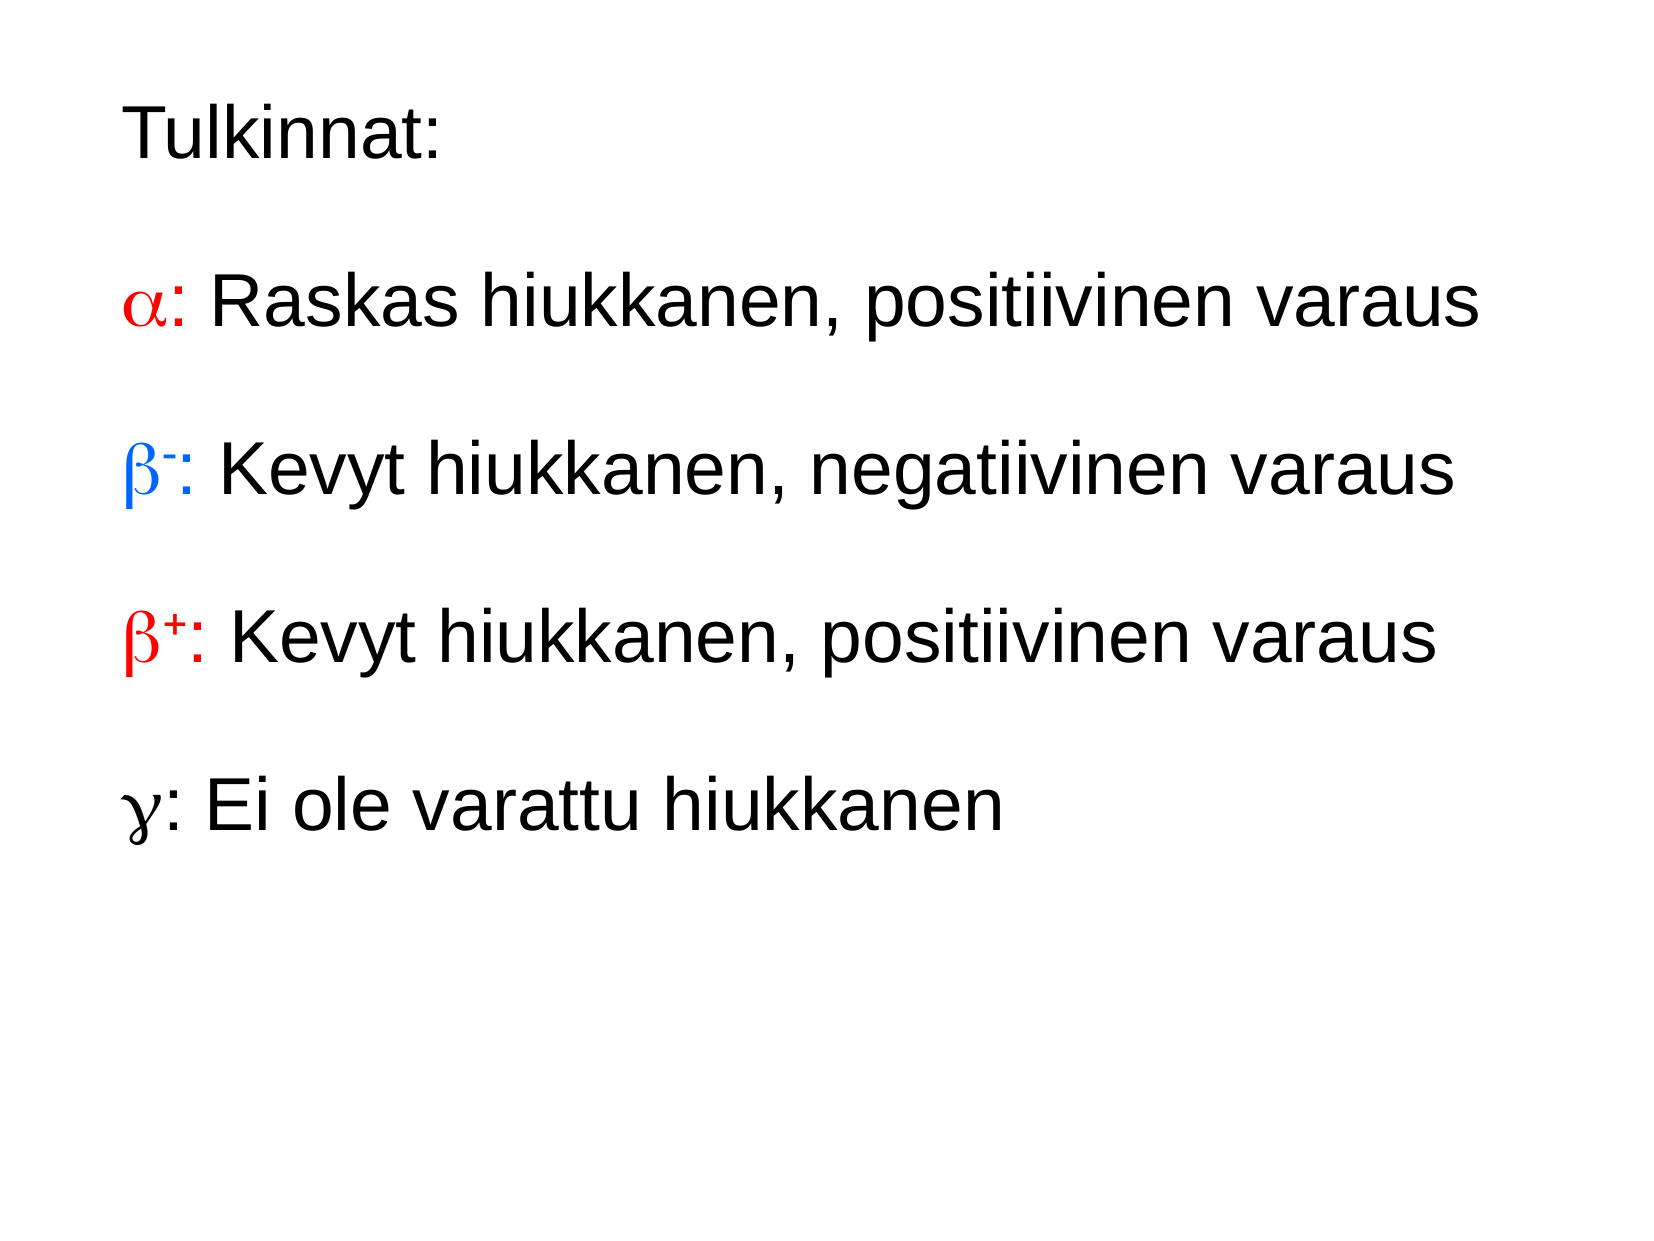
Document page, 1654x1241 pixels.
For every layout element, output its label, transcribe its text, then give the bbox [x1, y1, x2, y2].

text_box Tulkinnat: a: Raskas hiukkanen, positiivinen varaus b-: Kevyt hiukkanen, negatiivinen varaus b+: Kevyt hiukkanen, positiivinen varaus g: Ei ole varattu hiukkanen [106, 82, 1560, 1241]
